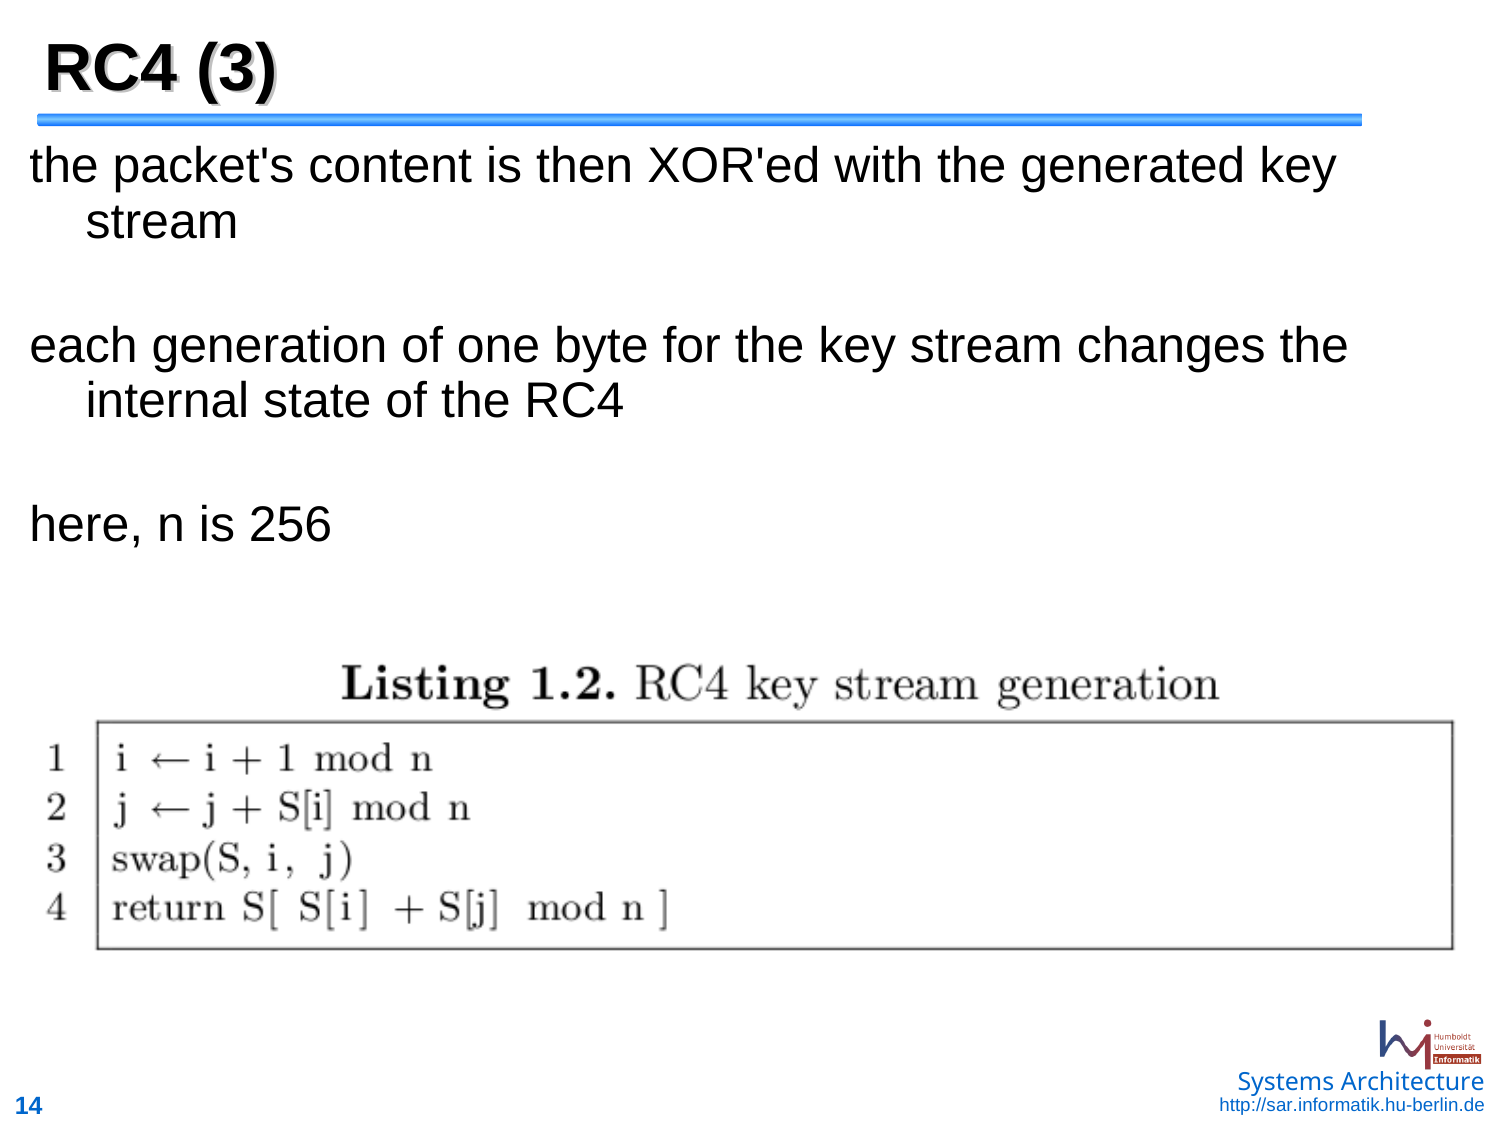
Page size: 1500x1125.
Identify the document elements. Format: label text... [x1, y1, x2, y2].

picture [37, 658, 1463, 976]
picture [1376, 1016, 1483, 1071]
title RC4 (3) [29, 11, 1500, 123]
list the packet's content is then XOR'ed with the generated key stream each generation of one byte for the key stream changes the internal state of the RC4 here, n is 256 [29, 137, 1426, 1013]
